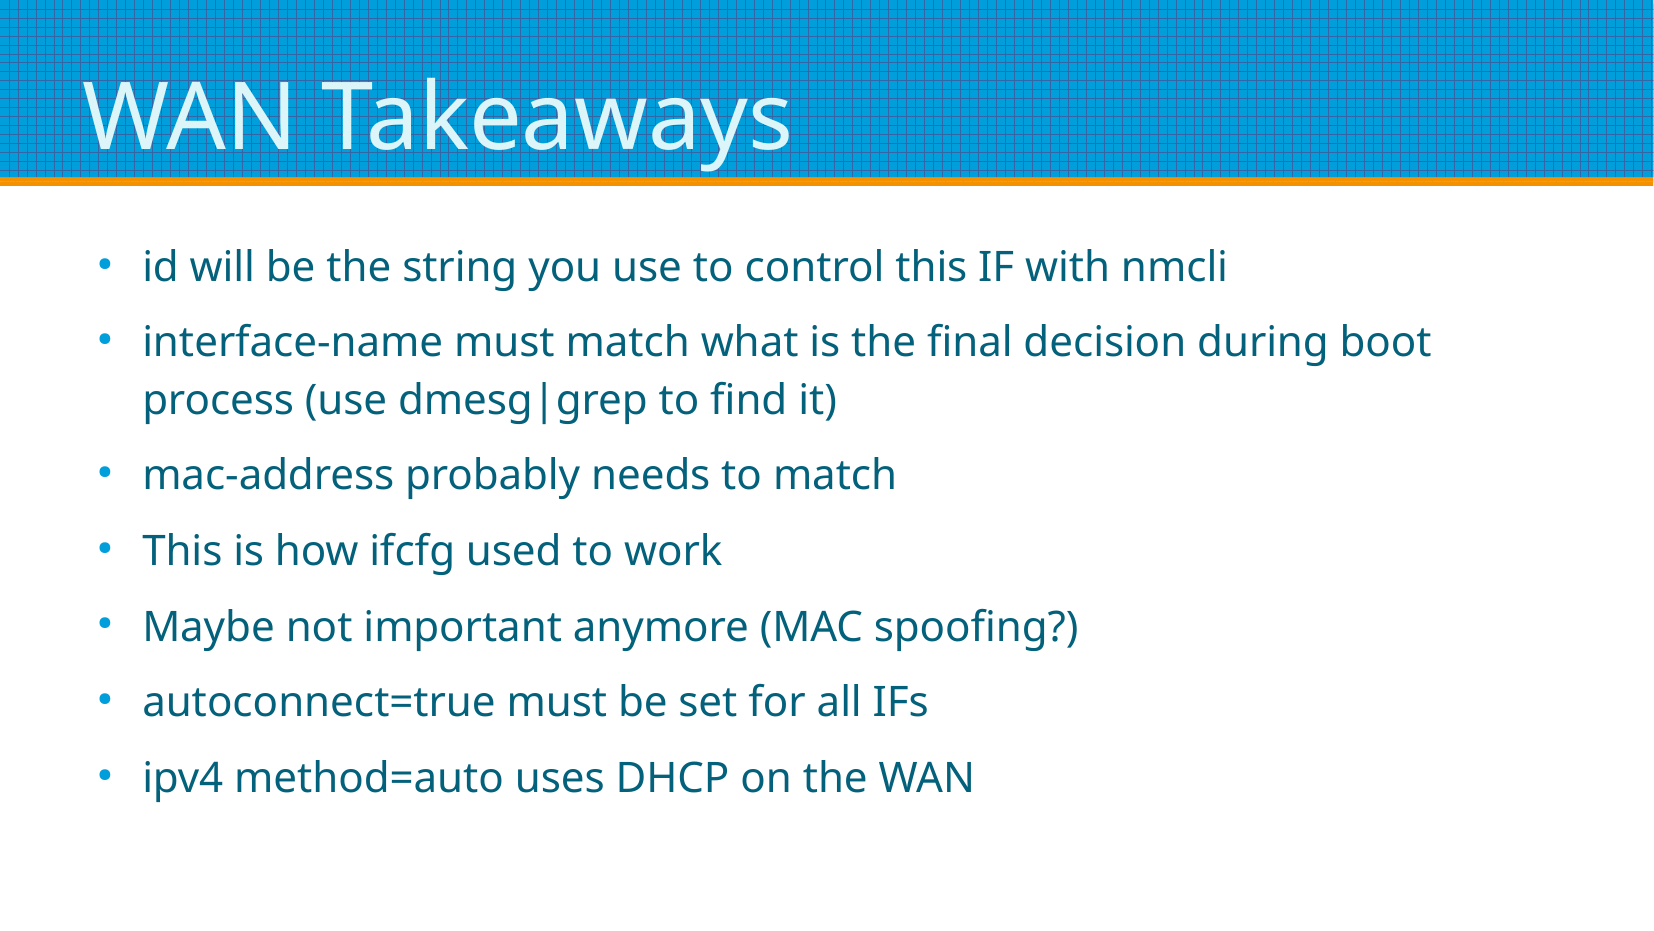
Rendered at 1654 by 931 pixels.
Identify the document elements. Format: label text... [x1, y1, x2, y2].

list id will be the string you use to control this IF with nmcli interface-name must match what is the final decision during boot process (use dmesg|grep to find it) mac-address probably needs to match This is how ifcfg used to work Maybe not important anymore (MAC spoofing?) autoconnect=true must be set for all IFs ipv4 method=auto uses DHCP on the WAN [82, 236, 1571, 813]
title WAN Takeaways [82, 14, 1571, 178]
